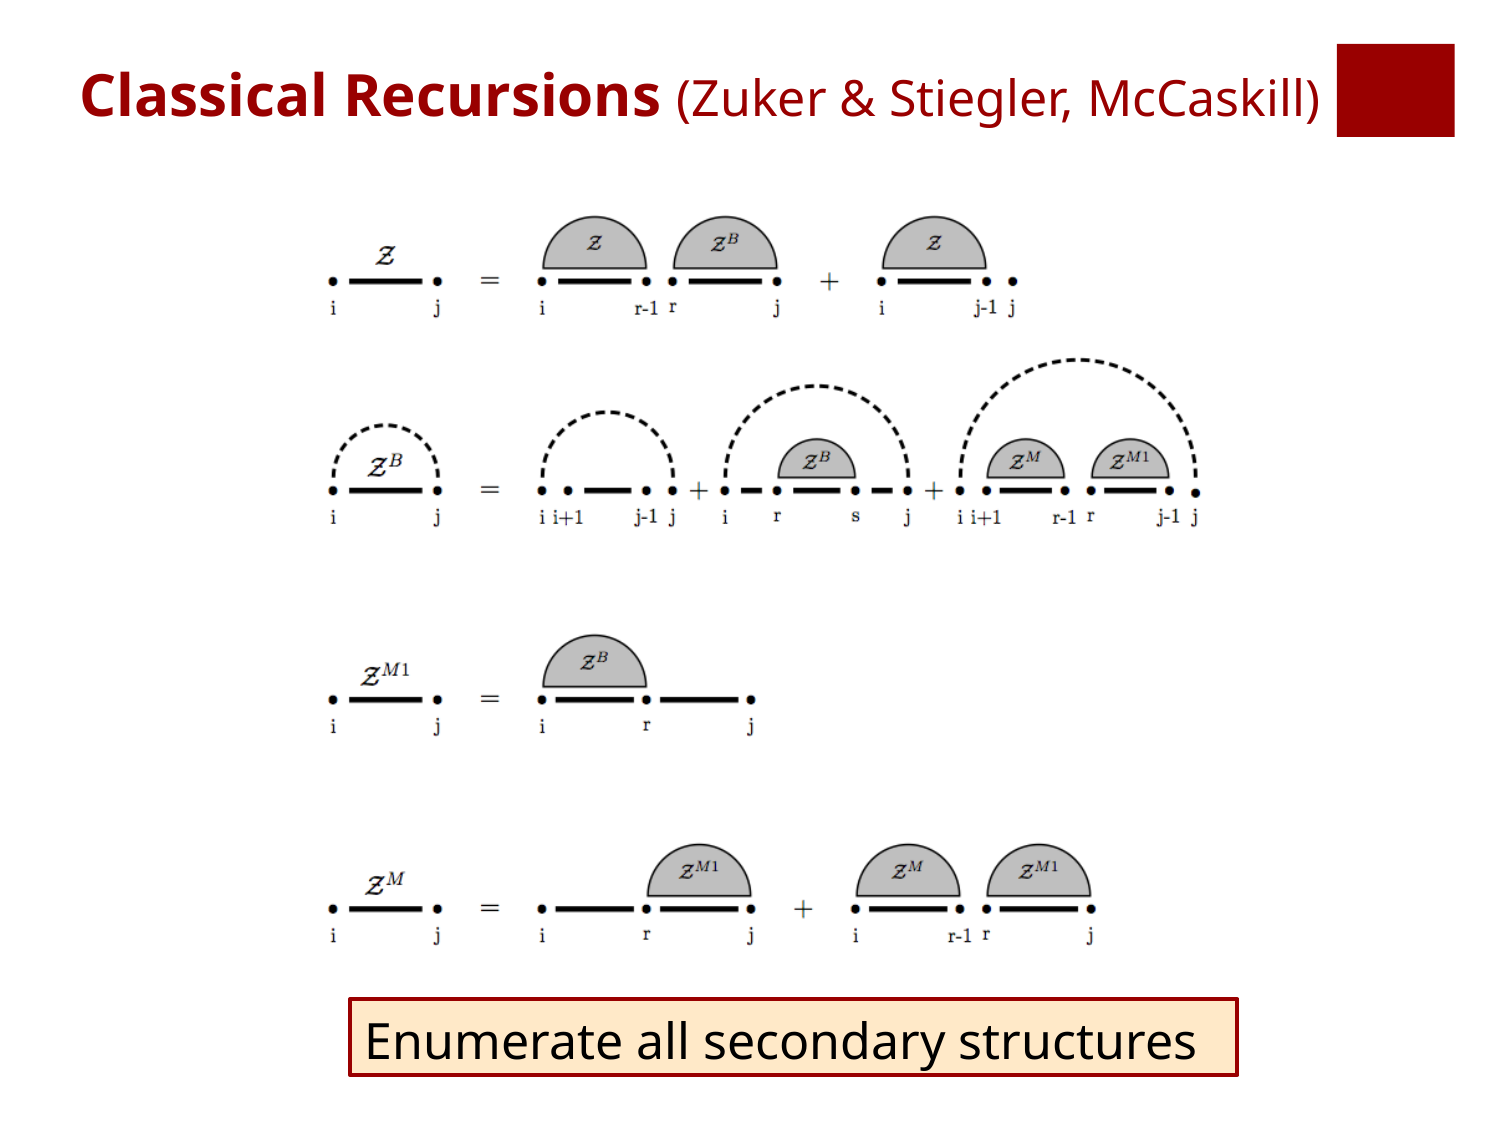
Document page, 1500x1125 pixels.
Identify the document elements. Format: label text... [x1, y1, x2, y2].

text_box Enumerate all secondary structures [349, 999, 1238, 1075]
title Classical Recursions (Zuker & Stiegler, McCaskill) [24, 50, 1336, 138]
picture [312, 199, 1225, 966]
